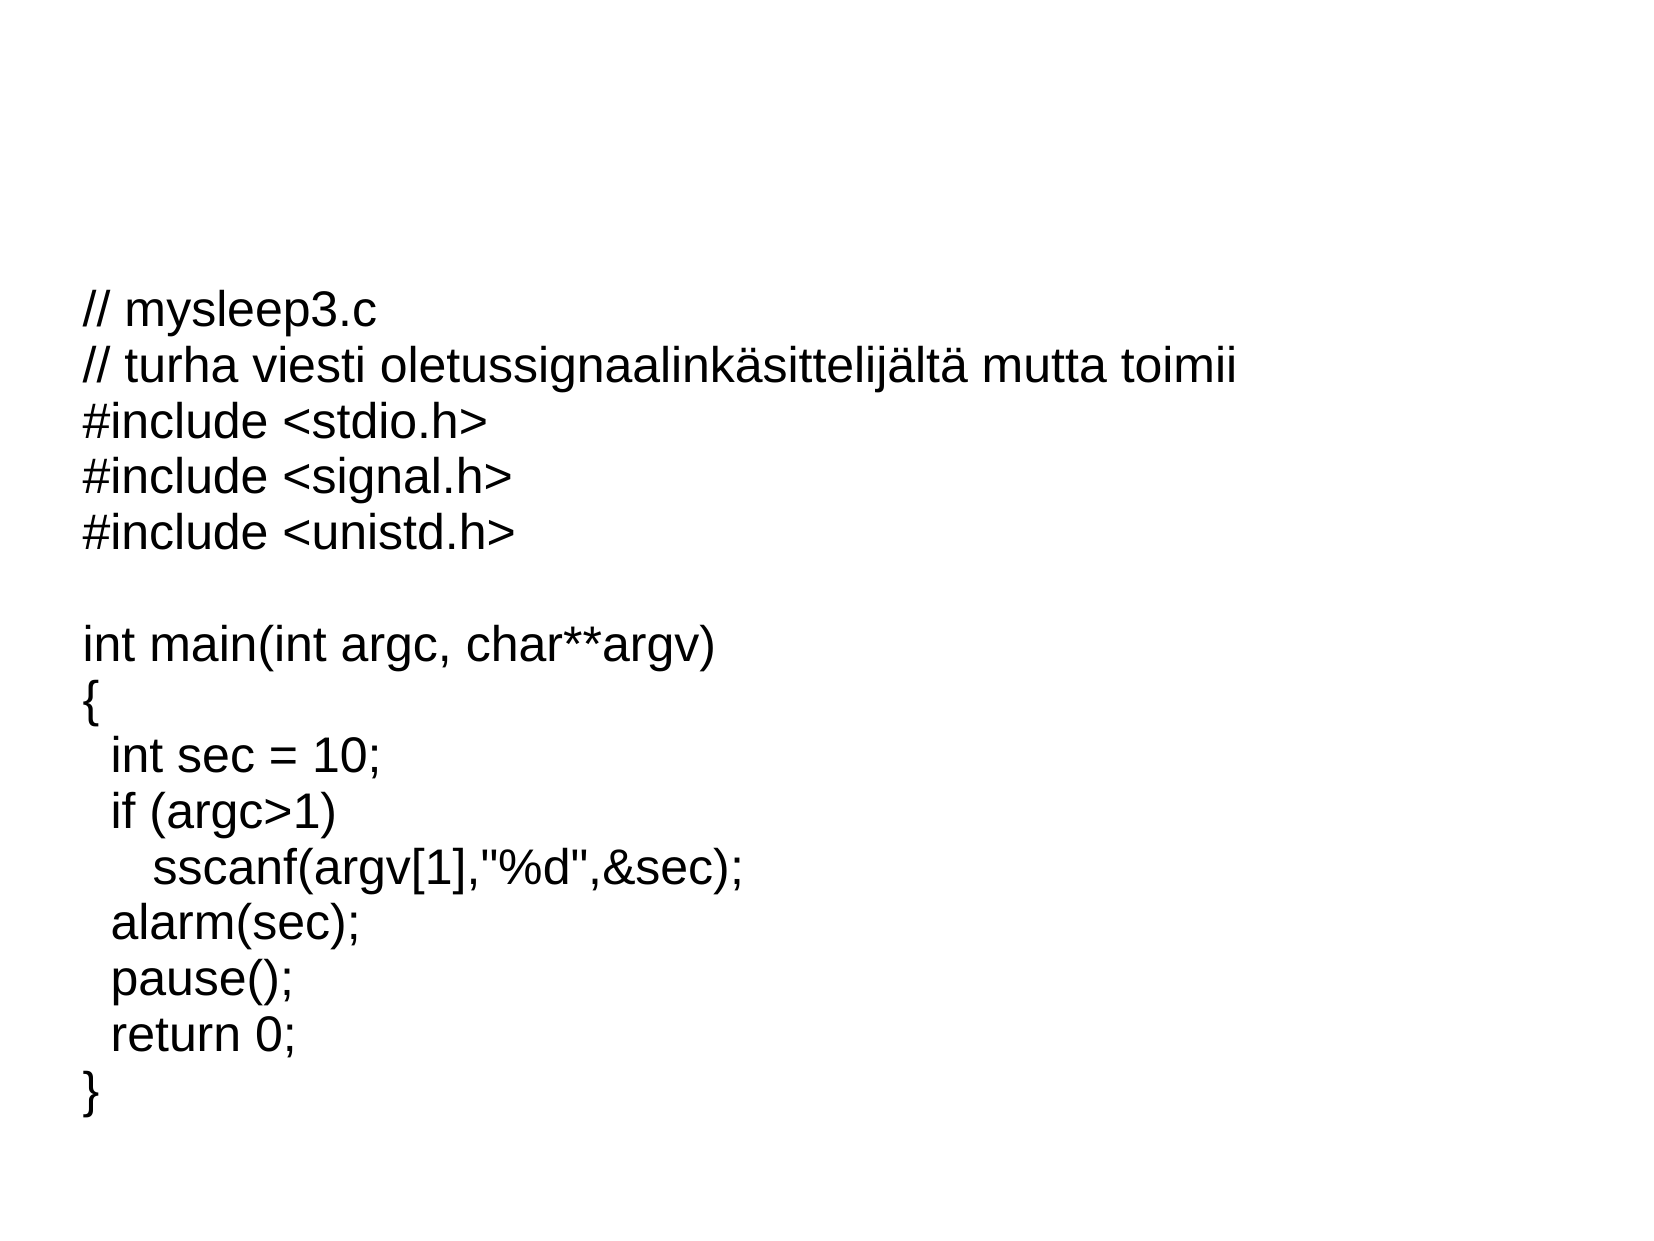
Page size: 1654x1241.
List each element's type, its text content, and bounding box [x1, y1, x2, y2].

text_box // mysleep3.c // turha viesti oletussignaalinkäsittelijältä mutta toimii #include <stdio.h> #include <signal.h> #include <unistd.h> int main(int argc, char**argv) { int sec = 10; if (argc>1) sscanf(argv[1],"%d",&sec); alarm(sec); pause(); return 0; } [82, 281, 1571, 1118]
